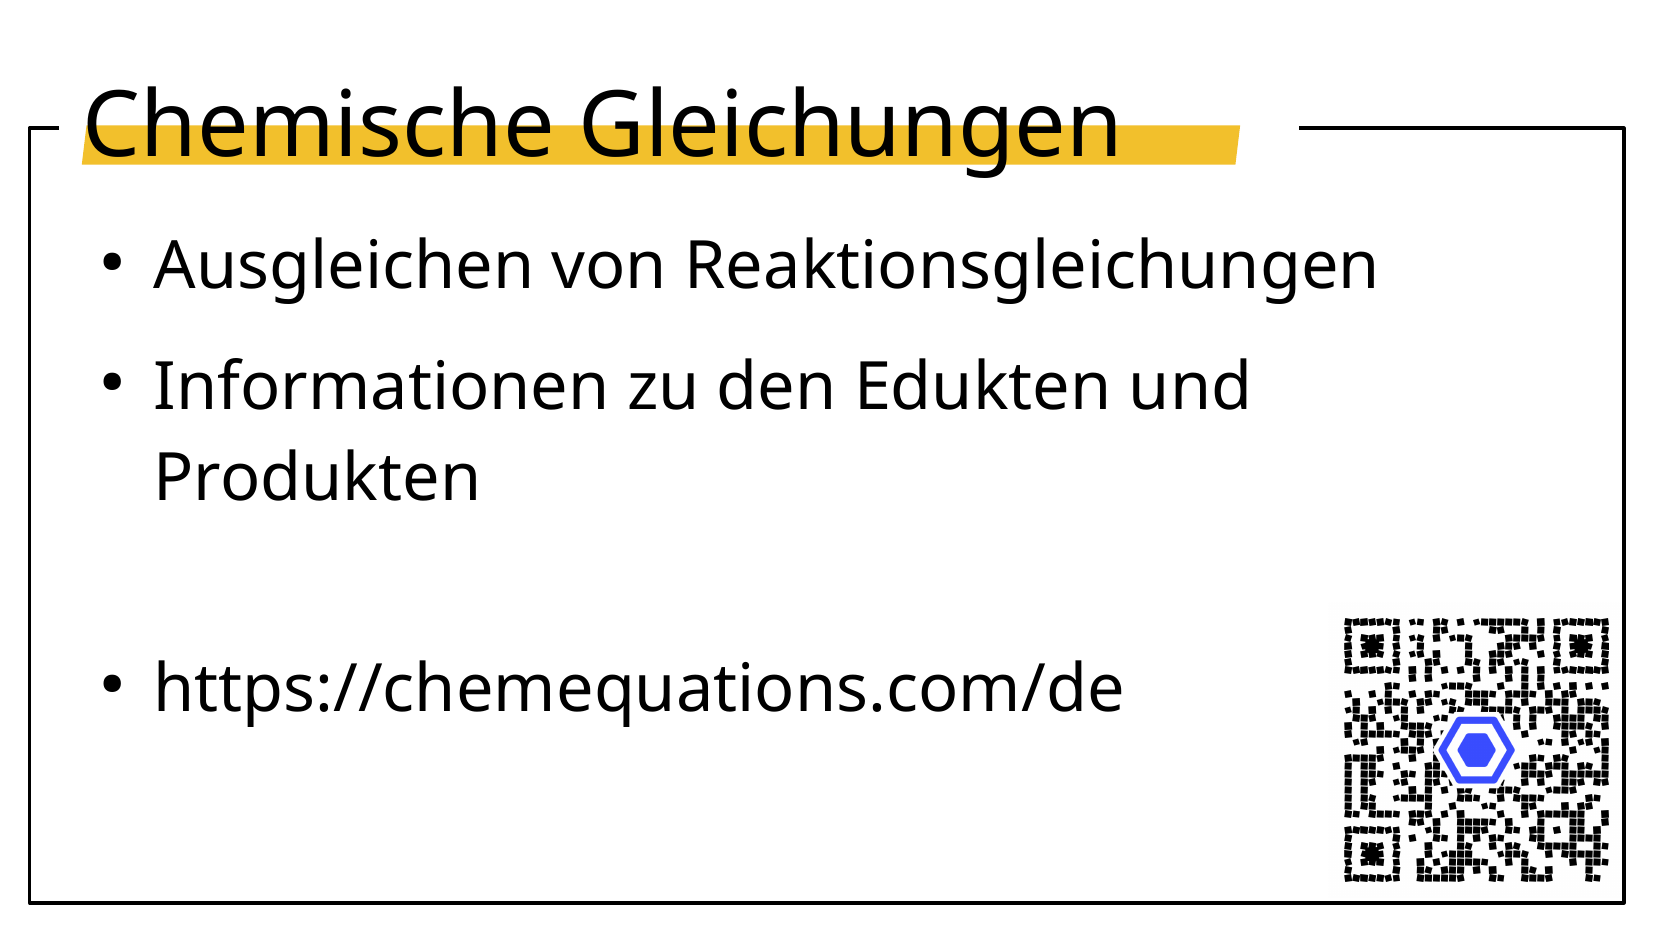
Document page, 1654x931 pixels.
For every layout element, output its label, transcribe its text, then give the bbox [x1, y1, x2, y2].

title Chemische Gleichungen [82, 0, 1571, 217]
list Ausgleichen von Reaktionsgleichungen Informationen zu den Edukten und Produkten https://chemequations.com/de [82, 217, 1571, 758]
picture [1328, 602, 1622, 898]
